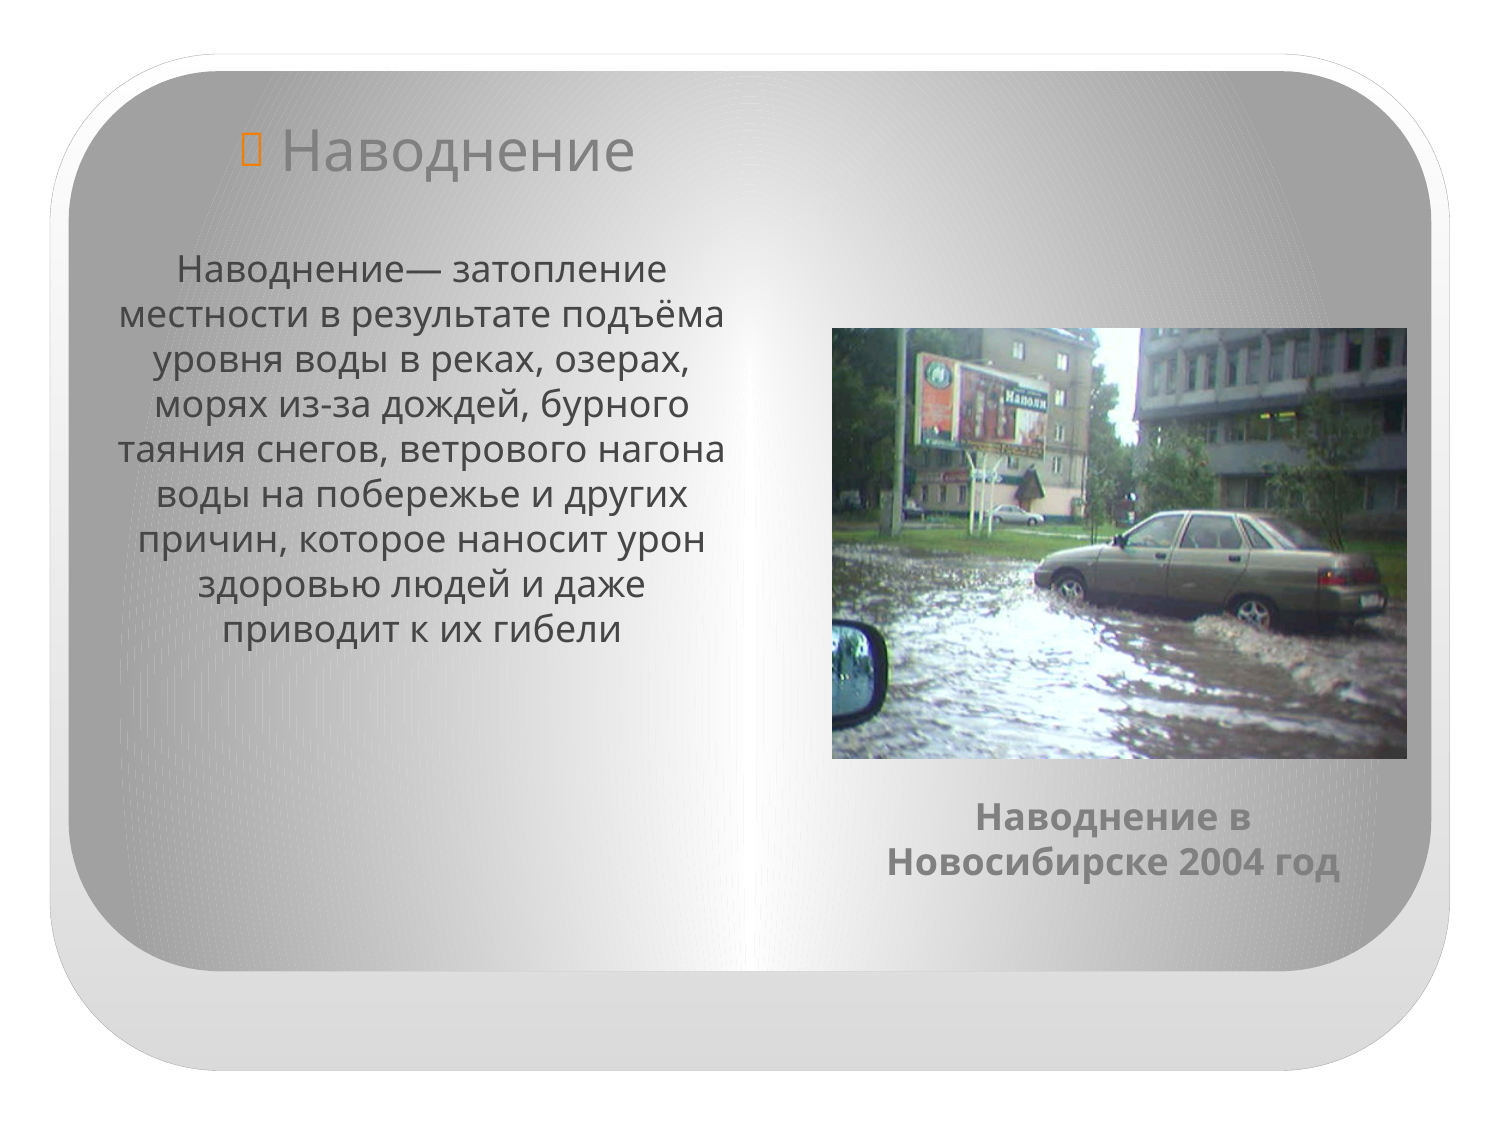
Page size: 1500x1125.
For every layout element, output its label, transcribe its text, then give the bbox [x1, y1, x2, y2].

list Наводнение [222, 105, 868, 236]
list Наводнение— затопление местности в результате подъёма уровня воды в реках, озерах, морях из-за дождей, бурного таяния снегов, ветрового нагона воды на побережье и других причин, которое наносит урон здоровью людей и даже приводит к их гибели [99, 237, 745, 810]
list Наводнение в Новосибирске 2004 год [820, 785, 1407, 1045]
picture [832, 328, 1407, 759]
